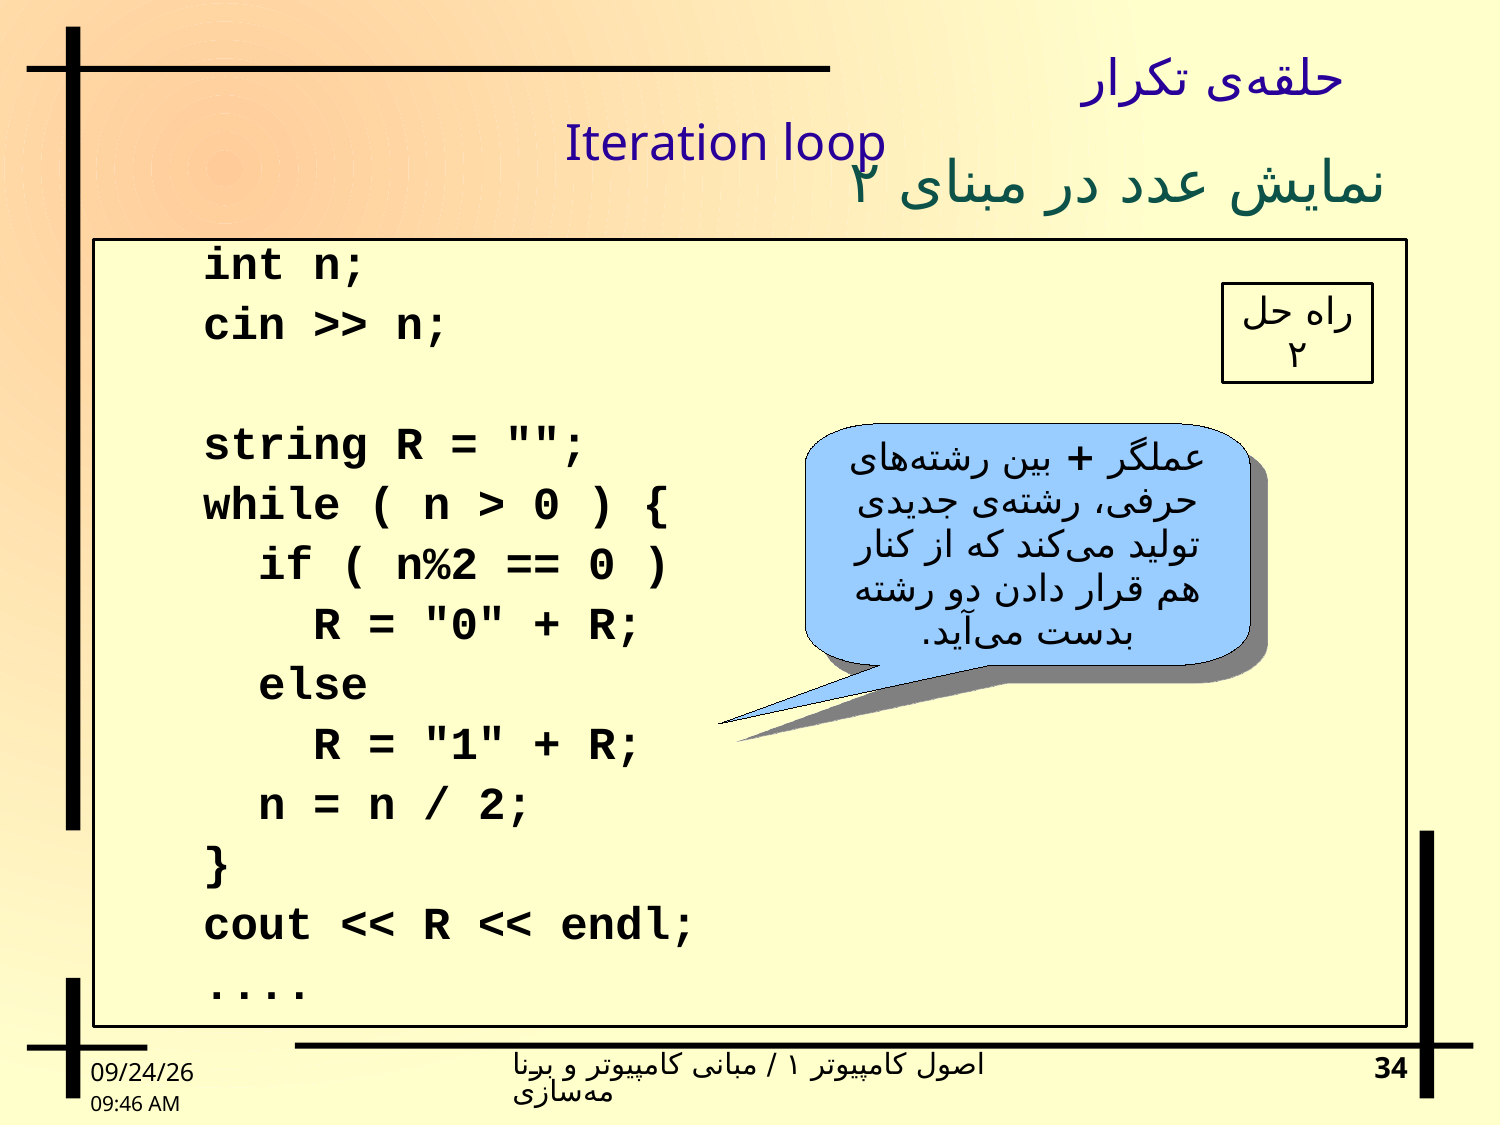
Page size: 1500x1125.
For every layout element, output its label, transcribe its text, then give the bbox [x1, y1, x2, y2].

title حلقه‌ی تکرار Iteration loop [86, 52, 1367, 172]
text_box عملگر + بین رشته‌های حرفی، رشته‌ی جدیدی تولید می‌کند که از کنار هم قرار دادن دو رشته بدست می‌آید. [718, 423, 1251, 724]
list int n; cin >> n; string R = ""; while ( n > 0 ) { if ( n%2 == 0 ) R = "0" + R; else R = "1" + R; n = n / 2; } cout << R << endl; .... [93, 240, 1407, 1027]
text_box راه حل ۲ [1222, 283, 1373, 358]
list نمایش عدد در مبنای ۲ [92, 148, 1441, 240]
